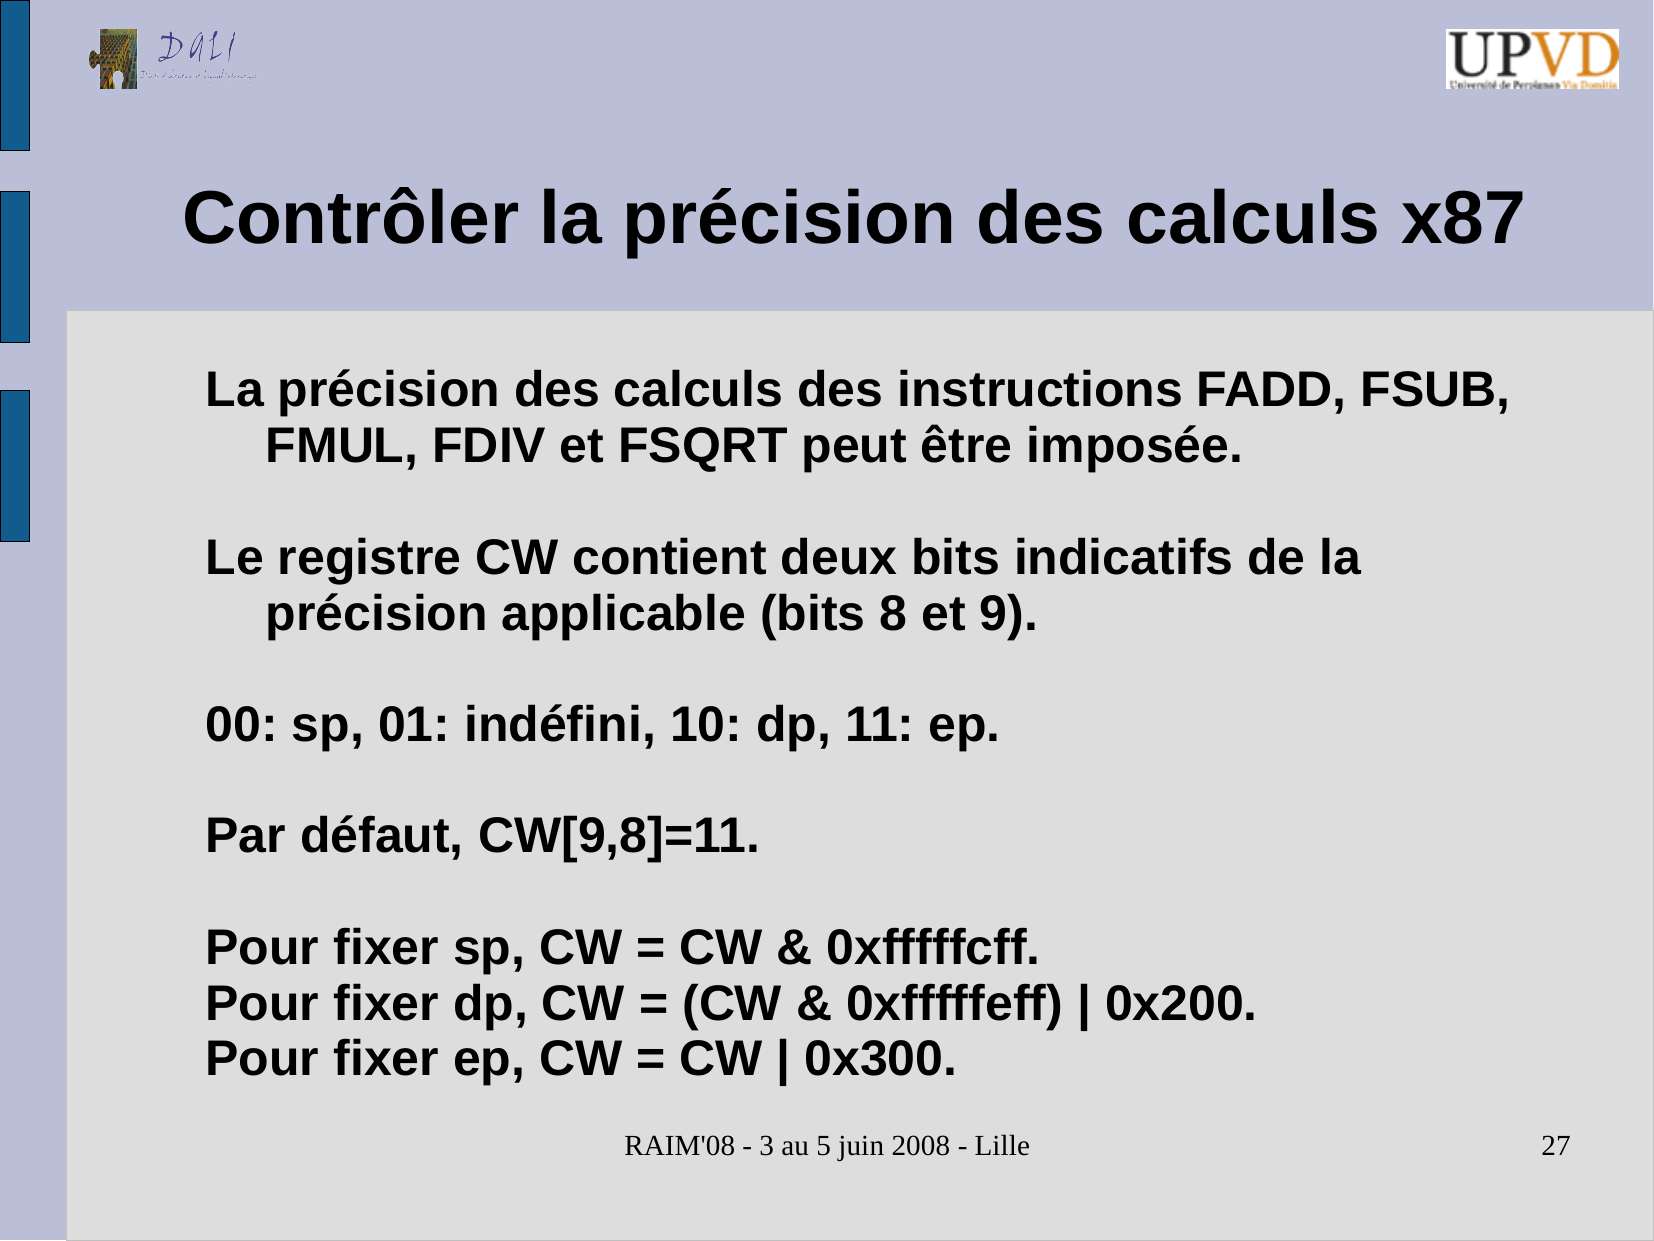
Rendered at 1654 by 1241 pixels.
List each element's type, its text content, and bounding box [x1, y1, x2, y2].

text_box Contrôler la précision des calculs x87 [167, 168, 1543, 268]
picture [1446, 29, 1619, 89]
picture [88, 29, 261, 89]
text_box La précision des calculs des instructions FADD, FSUB, FMUL, FDIV et FSQRT peut être imposée. Le registre CW contient deux bits indicatifs de la précision applicable (bits 8 et 9). 00: sp, 01: indéfini, 10: dp, 11: ep. Par défaut, CW[9,8]=11. Pour fixer sp, CW = CW & 0xfffffcff. Pour fixer dp, CW = (CW & 0xfffffeff) | 0x200. Pour fixer ep, CW = CW | 0x300. [177, 354, 1545, 1111]
